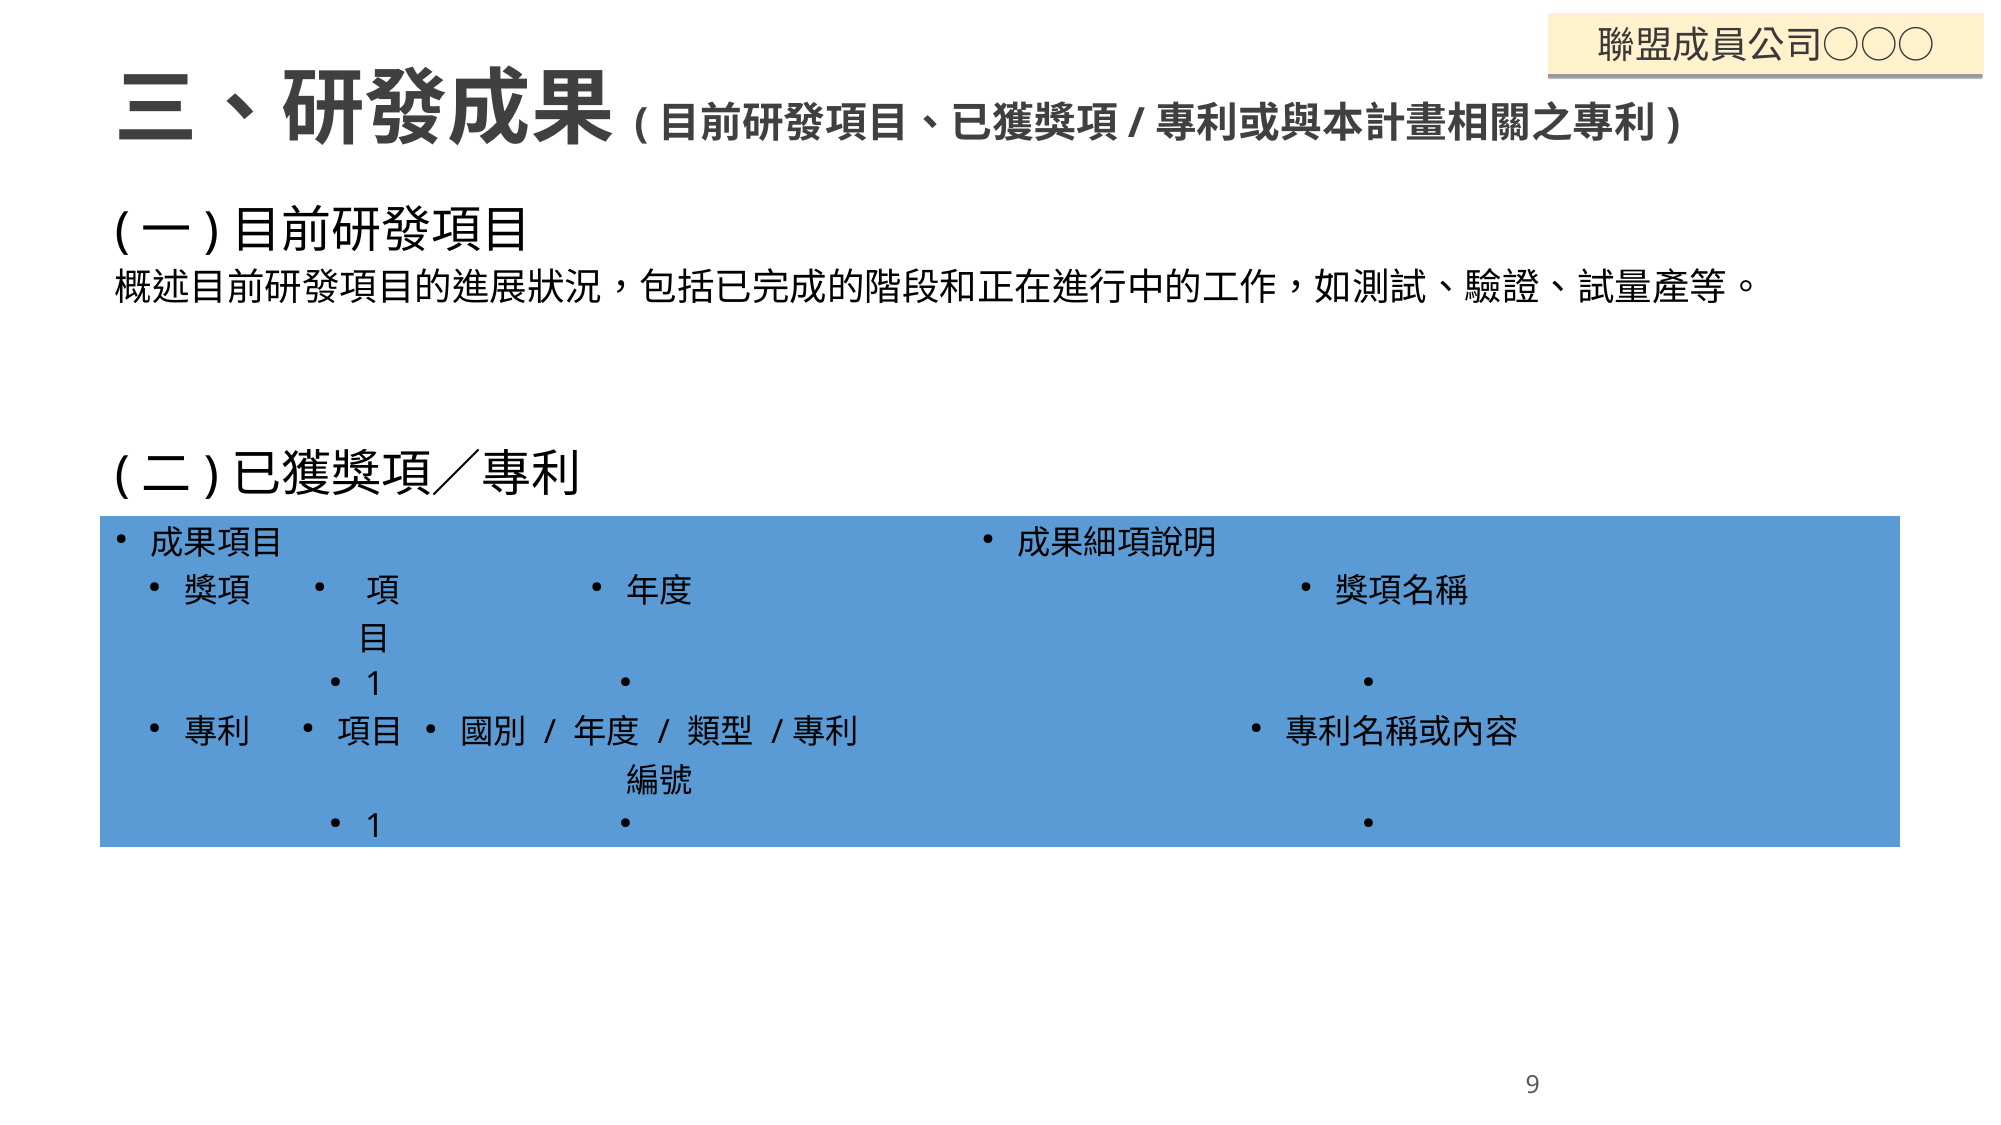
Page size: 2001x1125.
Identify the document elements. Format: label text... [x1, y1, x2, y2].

table_cell 獎項 [100, 564, 299, 705]
table_cell 項目 [299, 564, 415, 660]
table_cell 年度 [415, 564, 869, 660]
table_cell [869, 660, 1900, 705]
table_cell 專利 [100, 705, 299, 847]
text_box 9 [1510, 1061, 1961, 1097]
table_cell 獎項名稱 [869, 564, 1900, 660]
table_cell 專利名稱或內容 [869, 705, 1900, 802]
table_cell [415, 802, 869, 847]
table_header 成果項目 [100, 516, 299, 564]
table_cell 1 [299, 660, 415, 705]
table_cell [415, 660, 869, 705]
table_header 成果細項說明 [299, 516, 1900, 564]
title 三、研發成果(目前研發項目、已獲獎項/專利或與本計畫相關之專利) [99, 56, 1900, 166]
table_cell 1 [299, 802, 415, 847]
table_cell [869, 802, 1900, 847]
table_cell 國別 / 年度 / 類型 /專利編號 [415, 705, 869, 802]
text_box (一)目前研發項目 概述目前研發項目的進展狀況，包括已完成的階段和正在進行中的工作，如測試、驗證、試量產等。 (二)已獲獎項／專利 [99, 196, 1900, 525]
text_box 聯盟成員公司○○○ [1548, 13, 1984, 74]
table_cell 項目 [299, 705, 415, 802]
